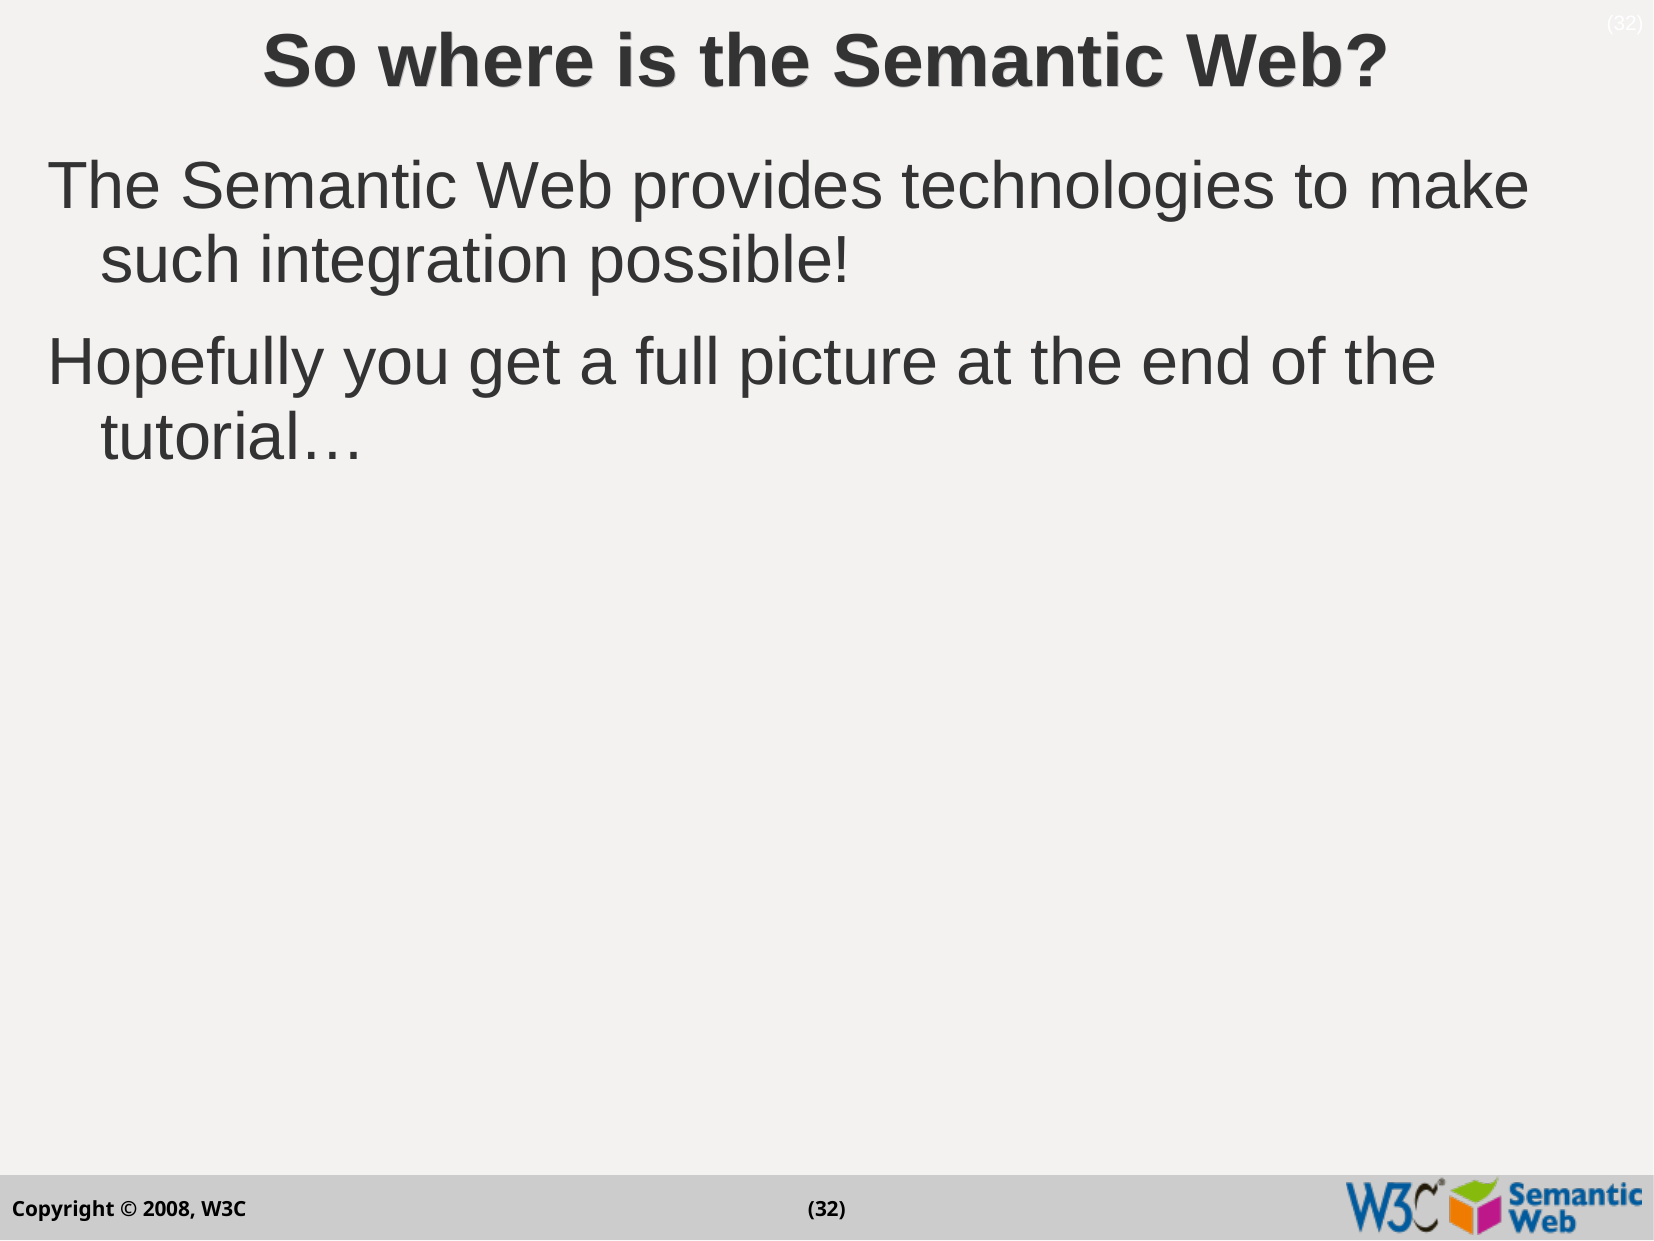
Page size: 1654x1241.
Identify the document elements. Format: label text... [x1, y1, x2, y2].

title So where is the Semantic Web? [0, 0, 1654, 119]
picture [1346, 1175, 1642, 1235]
list The Semantic Web provides technologies to make such integration possible! Hopefully you get a full picture at the end of the tutorial… [29, 147, 1624, 1119]
